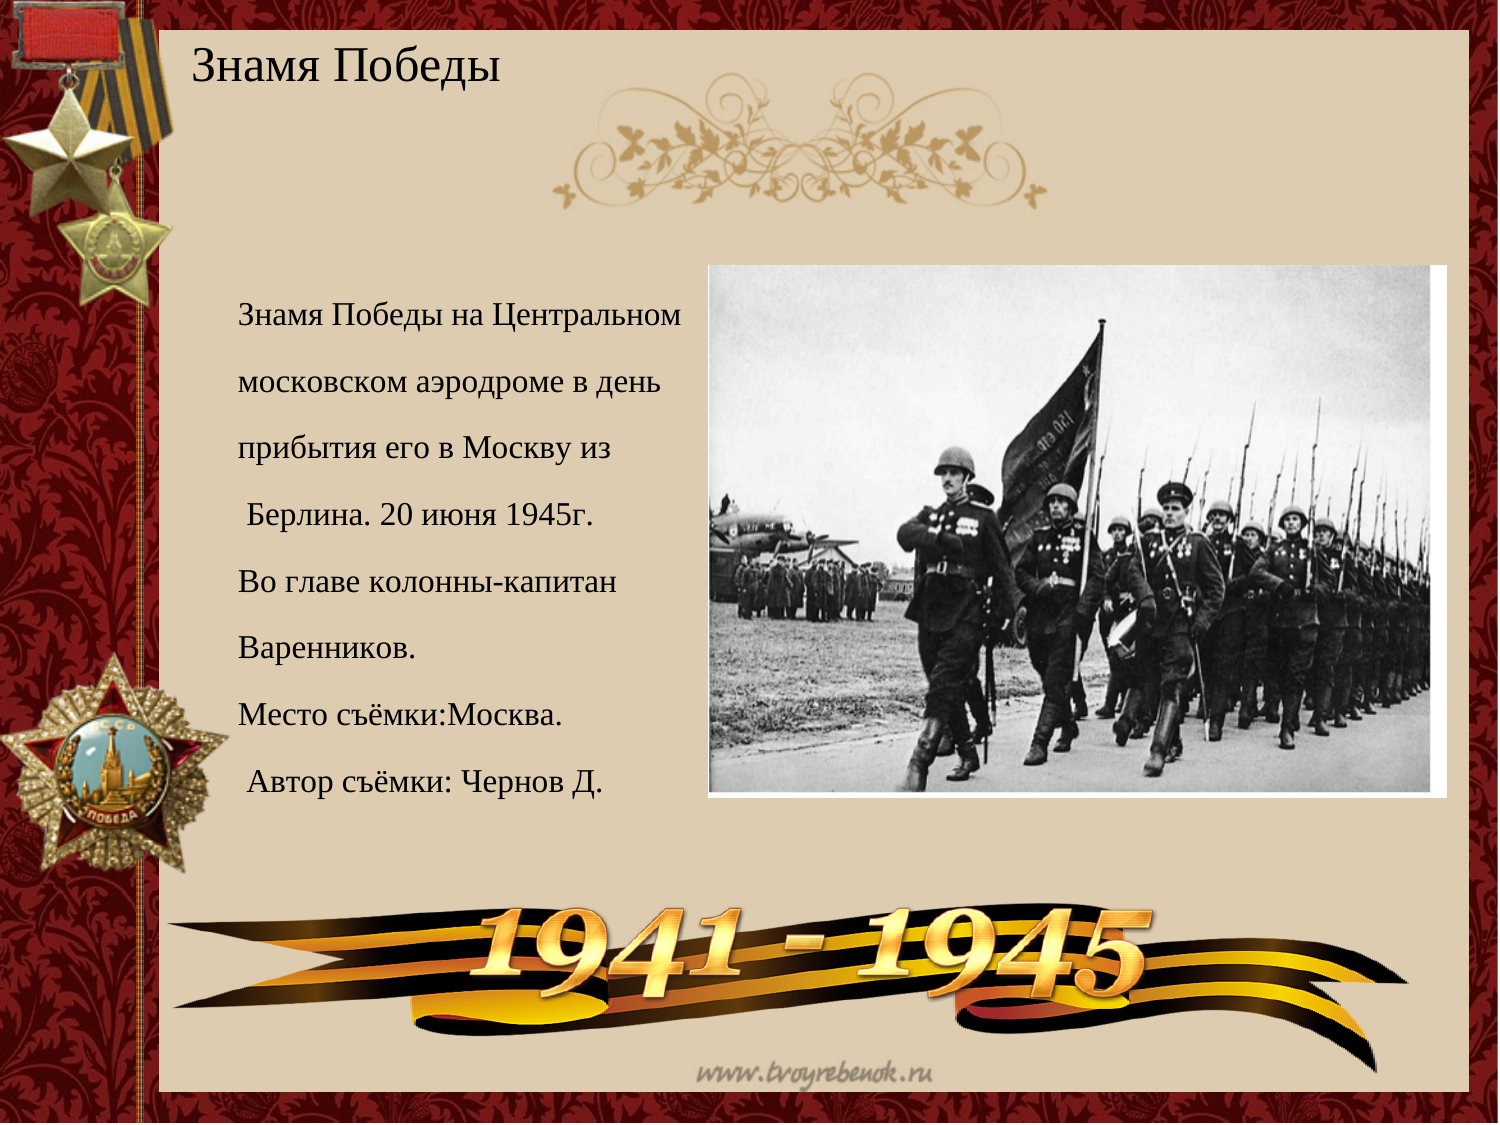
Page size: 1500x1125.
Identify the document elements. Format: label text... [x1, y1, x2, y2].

picture [0, 0, 1498, 1123]
title Знамя Победы [177, 29, 591, 119]
list Знамя Победы на Центральном московском аэродроме в день прибытия его в Москву из Берлина. 20 июня 1945г. Во главе колонны-капитан Варенников. Место съёмки:Москва. Автор съёмки: Чернов Д. [236, 291, 1409, 1004]
